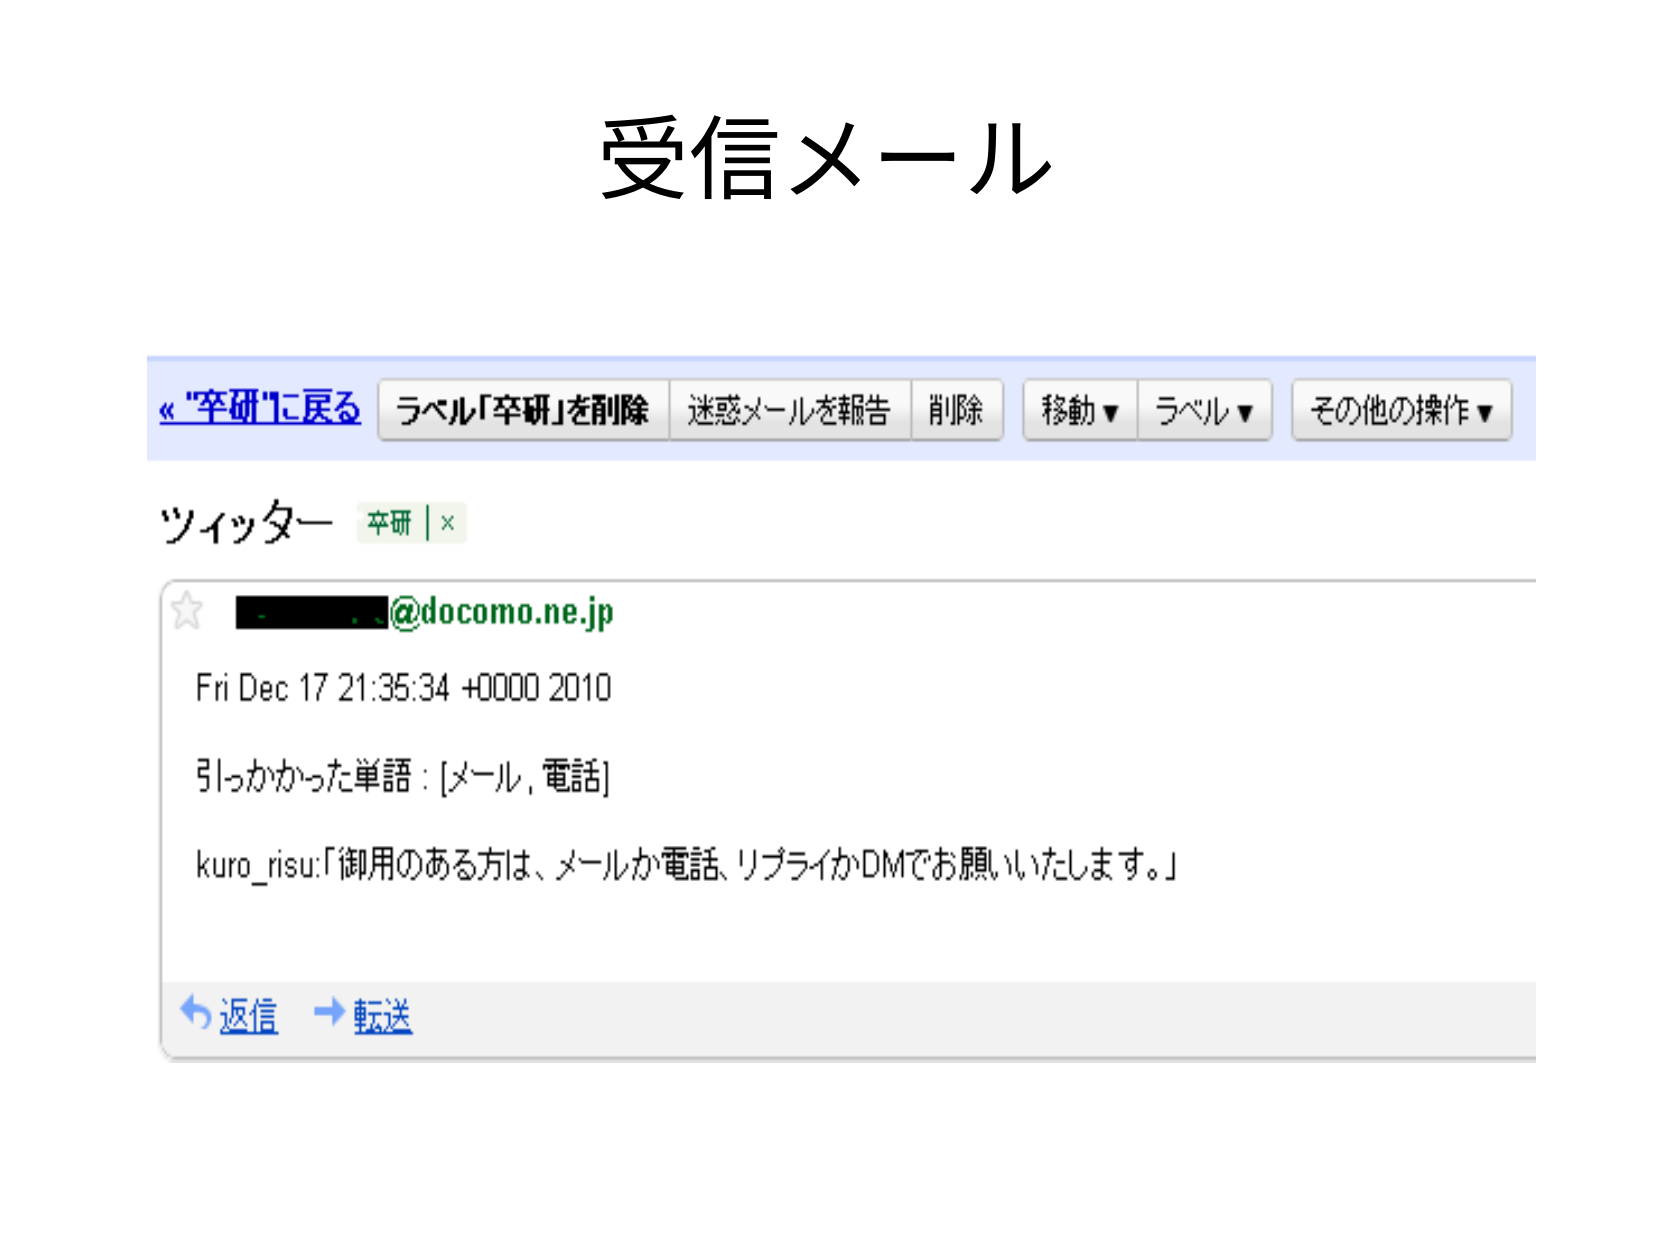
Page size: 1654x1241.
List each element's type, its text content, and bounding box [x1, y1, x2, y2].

picture [147, 354, 1536, 1063]
title 受信メール [82, 49, 1571, 257]
